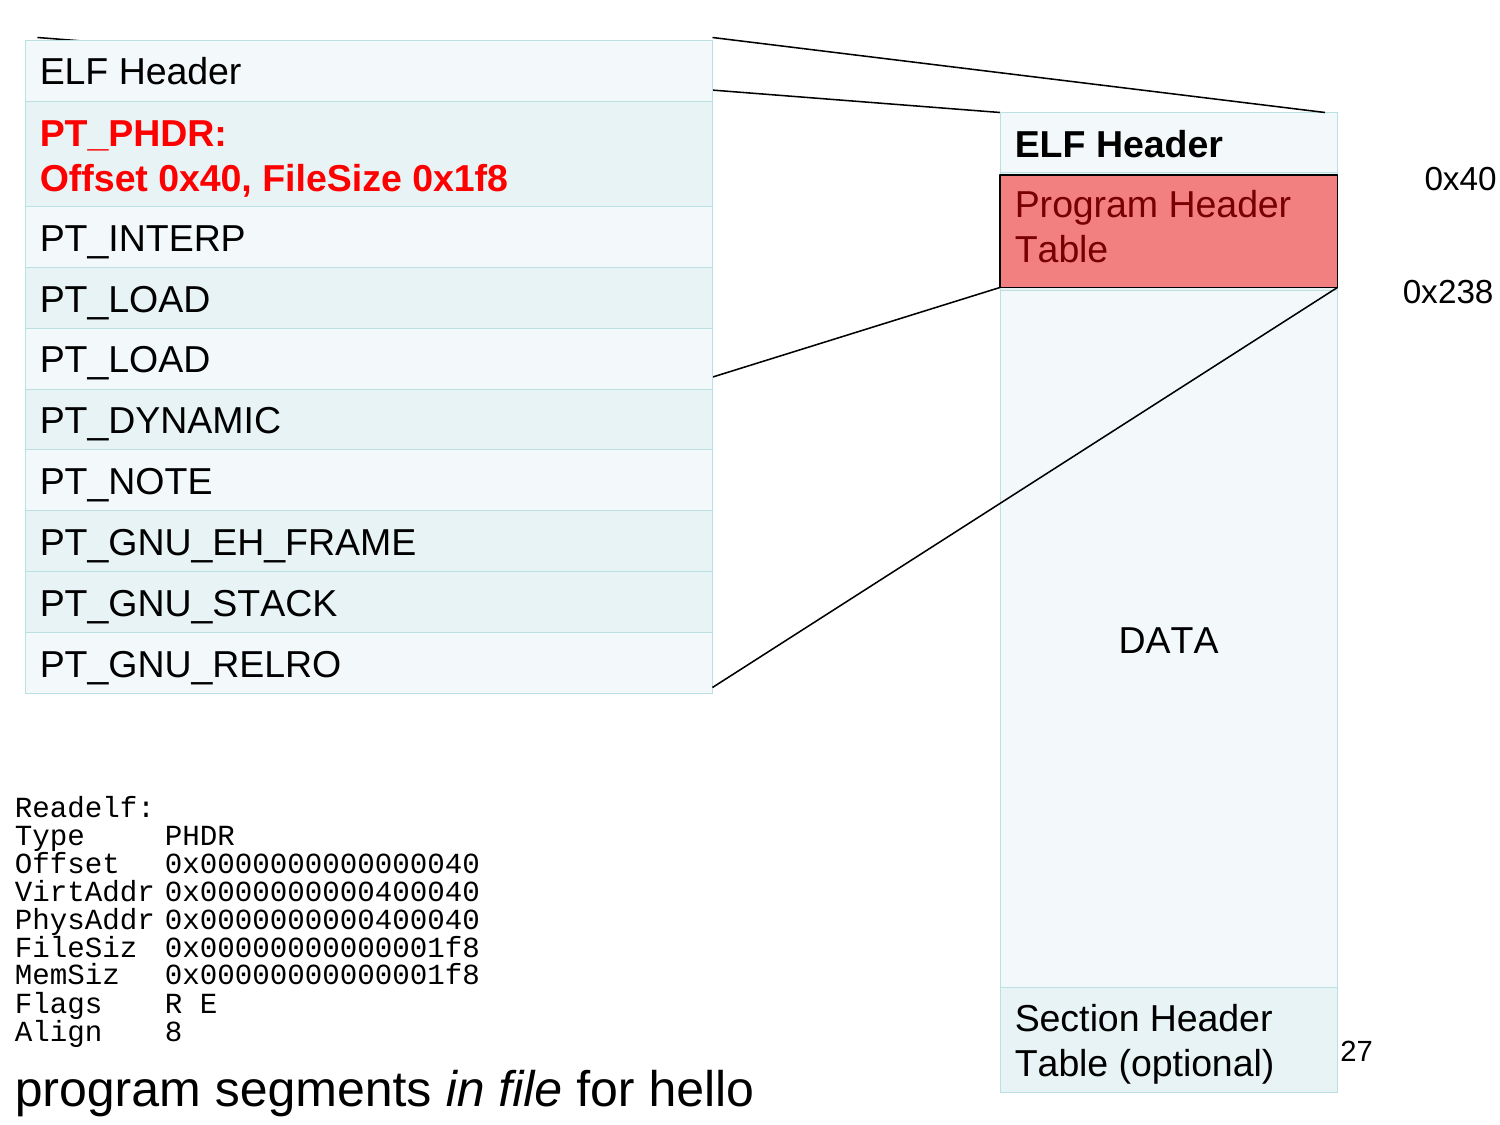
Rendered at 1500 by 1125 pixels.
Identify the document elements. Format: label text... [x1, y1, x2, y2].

text_box Readelf: Type PHDR Offset 0x0000000000000040 VirtAddr 0x0000000000400040 PhysAddr 0x0000000000400040 FileSiz 0x00000000000001f8 MemSiz 0x00000000000001f8 Flags R E Align 8 [0, 787, 526, 1055]
text_box 0x238 [1388, 262, 1500, 318]
text_box 0x40 [1409, 149, 1500, 206]
text_box <number> [1074, 1025, 1388, 1101]
table_cell PT_NOTE [26, 450, 712, 510]
table_cell PT_INTERP [26, 207, 712, 267]
table_cell PT_DYNAMIC [26, 390, 712, 449]
table_cell PT_GNU_RELRO [26, 633, 712, 693]
text_box program segments in file for hello [0, 1049, 888, 1125]
table_cell PT_LOAD [26, 268, 712, 328]
table_header ELF Header [26, 41, 712, 101]
table_cell Section Header Table (optional) [1001, 988, 1337, 1092]
table_cell PT_GNU_EH_FRAME [26, 511, 712, 571]
table_header ELF Header [1001, 113, 1337, 172]
table_cell DATA [1001, 291, 1337, 987]
table_cell PT_PHDR: Offset 0x40, FileSize 0x1f8 [26, 102, 712, 206]
table_cell DATA [1001, 291, 1328, 501]
table_cell PT_LOAD [26, 329, 712, 389]
text_box [999, 174, 1338, 288]
table_cell PT_GNU_STACK [26, 572, 712, 632]
